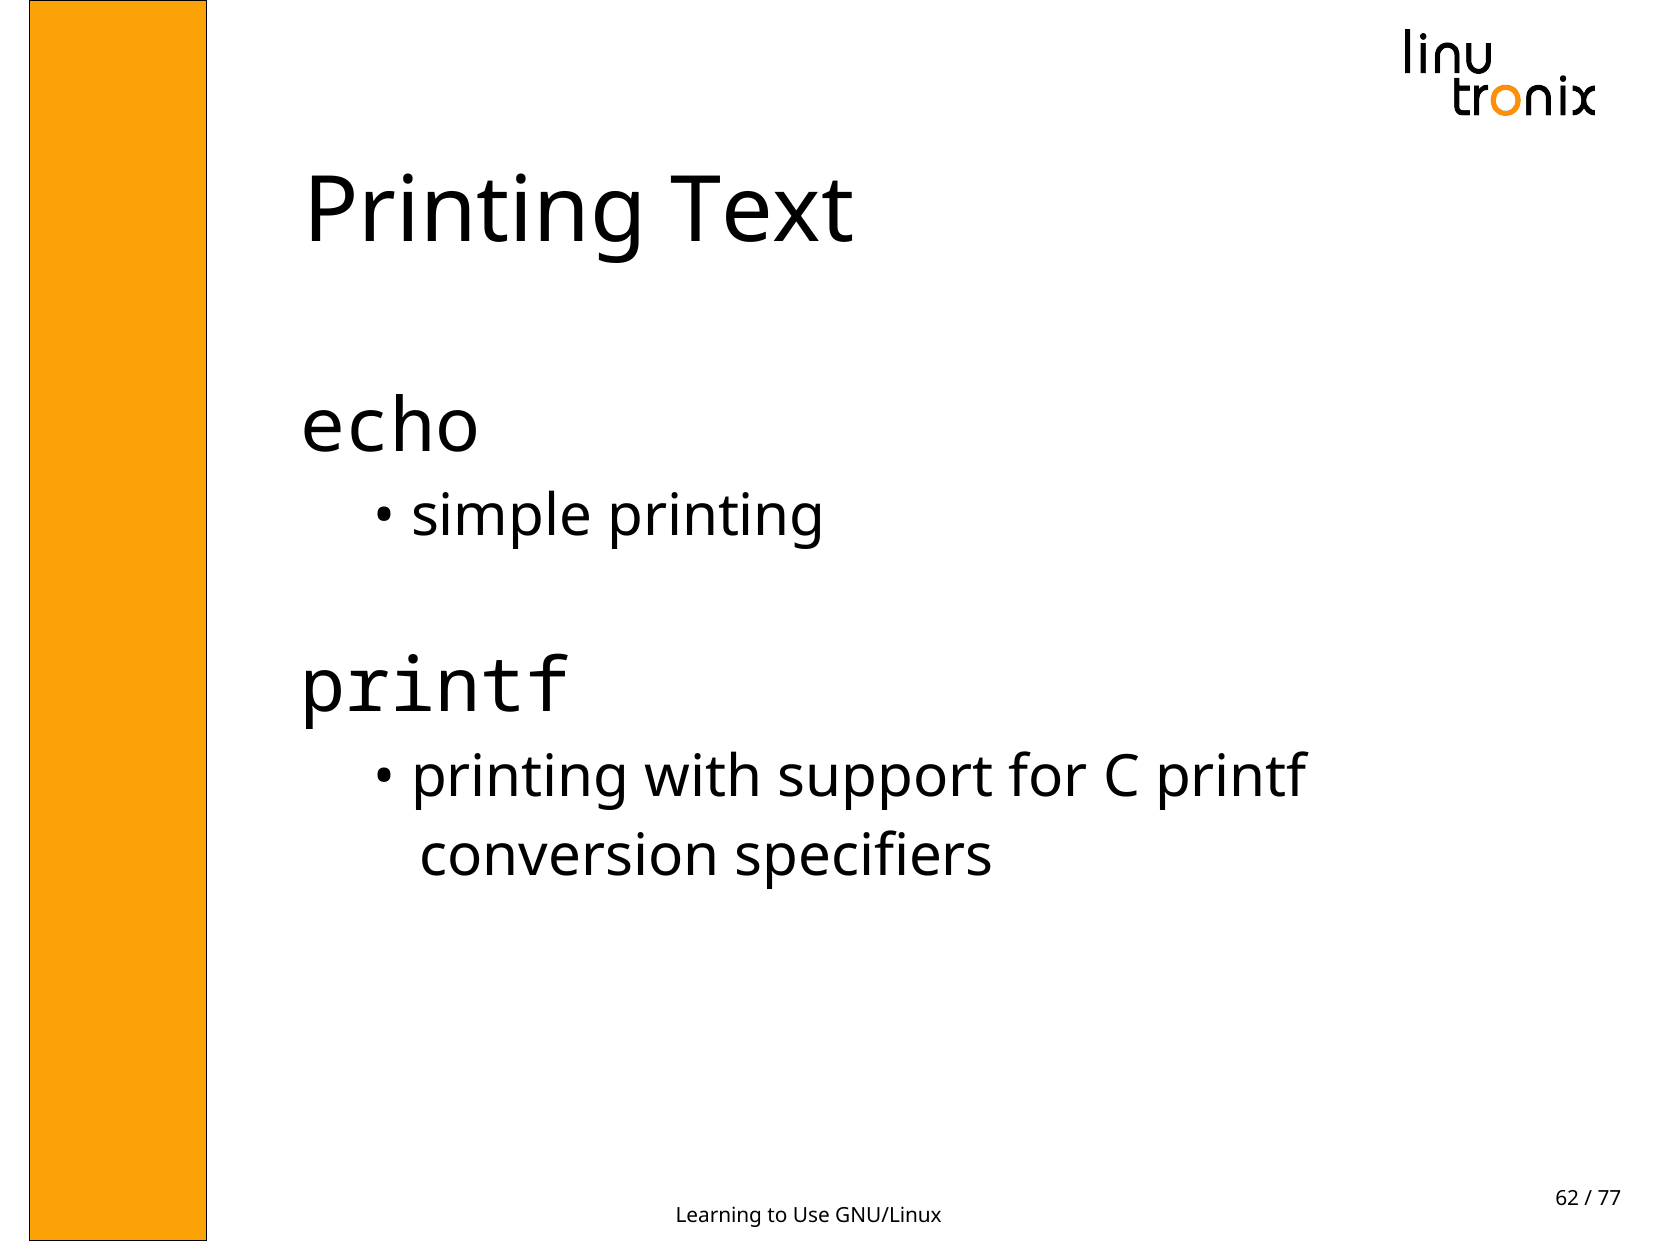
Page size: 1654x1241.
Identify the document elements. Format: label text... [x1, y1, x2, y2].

text_box echo • simple printing printf • printing with support for C printf conversion specifiers [300, 370, 1568, 976]
text_box Printing Text [303, 143, 1079, 263]
picture [1405, 29, 1595, 116]
